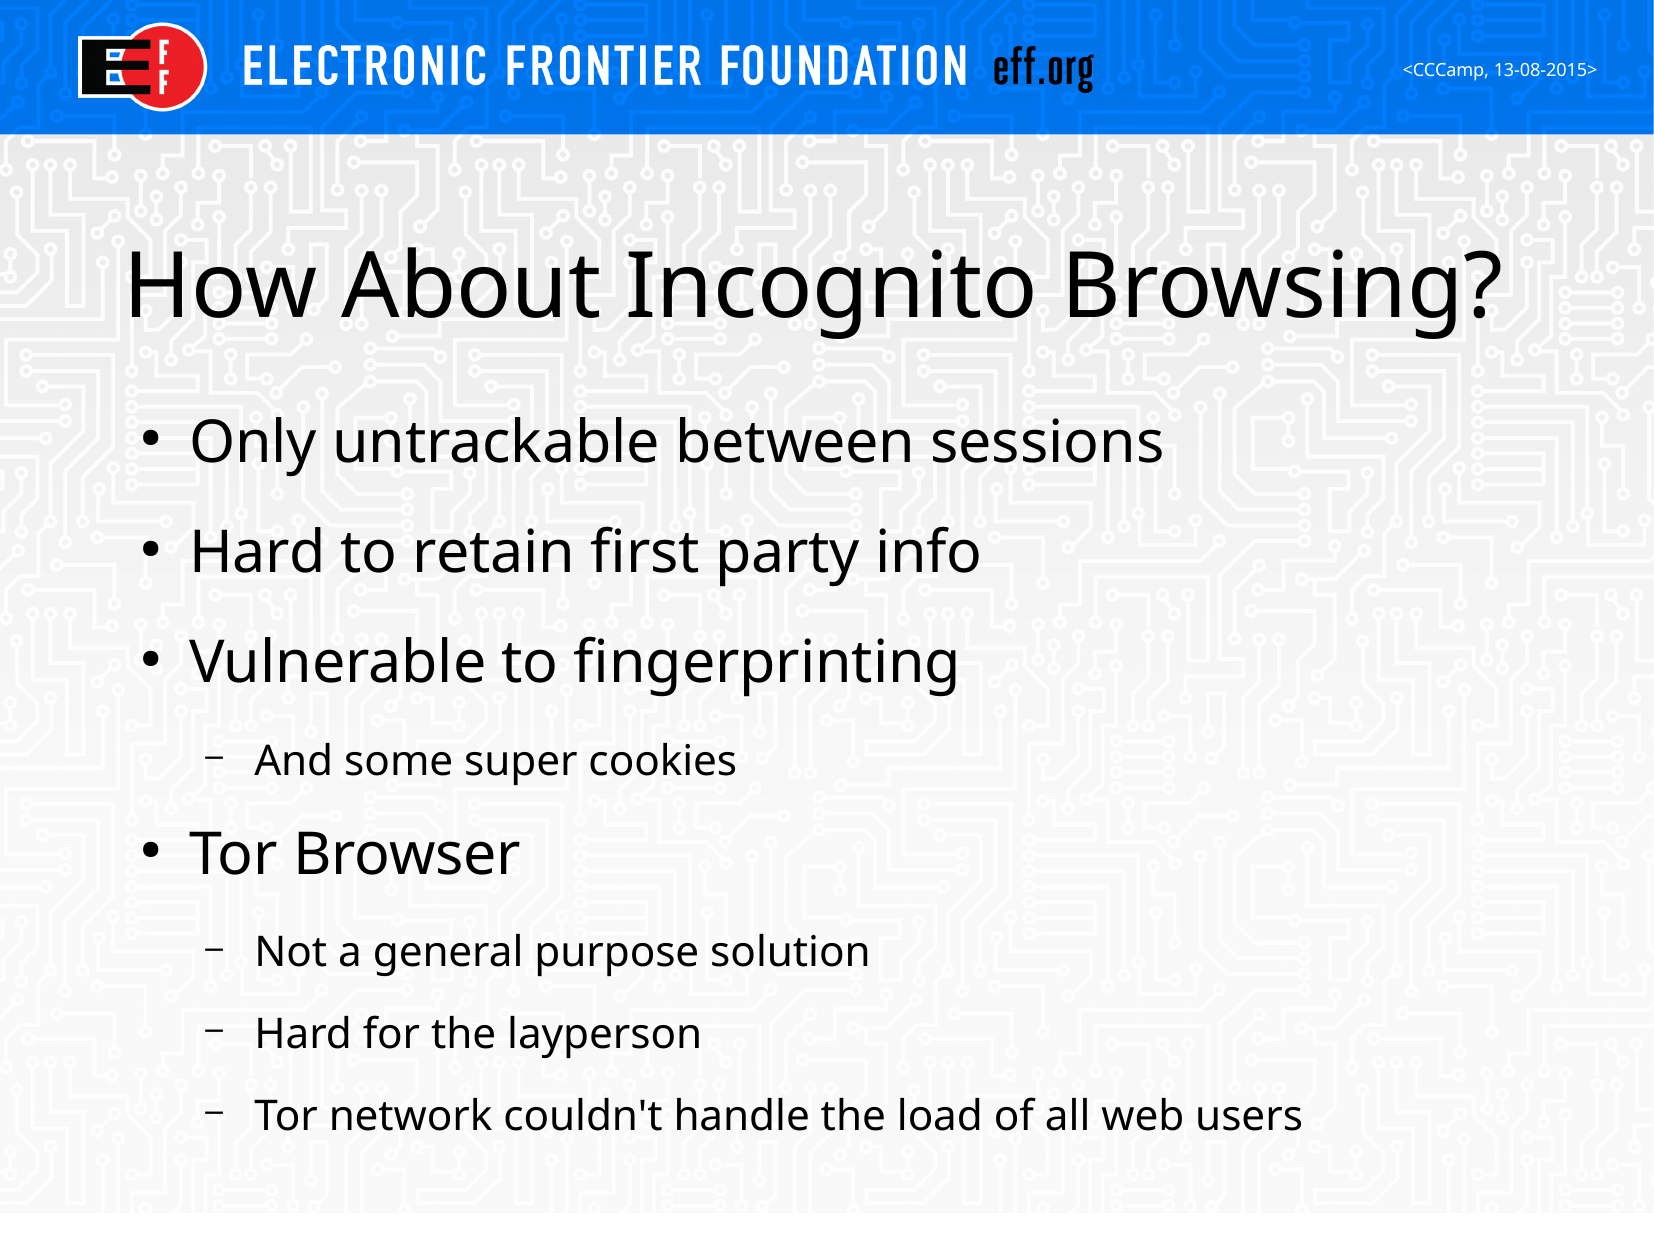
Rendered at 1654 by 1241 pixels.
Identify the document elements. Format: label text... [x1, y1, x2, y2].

picture [0, 0, 1654, 1213]
title How About Incognito Browsing? [124, 179, 1530, 386]
list Only untrackable between sessions Hard to retain first party info Vulnerable to fingerprinting And some super cookies Tor Browser Not a general purpose solution Hard for the layperson Tor network couldn't handle the load of all web users [124, 399, 1530, 1144]
